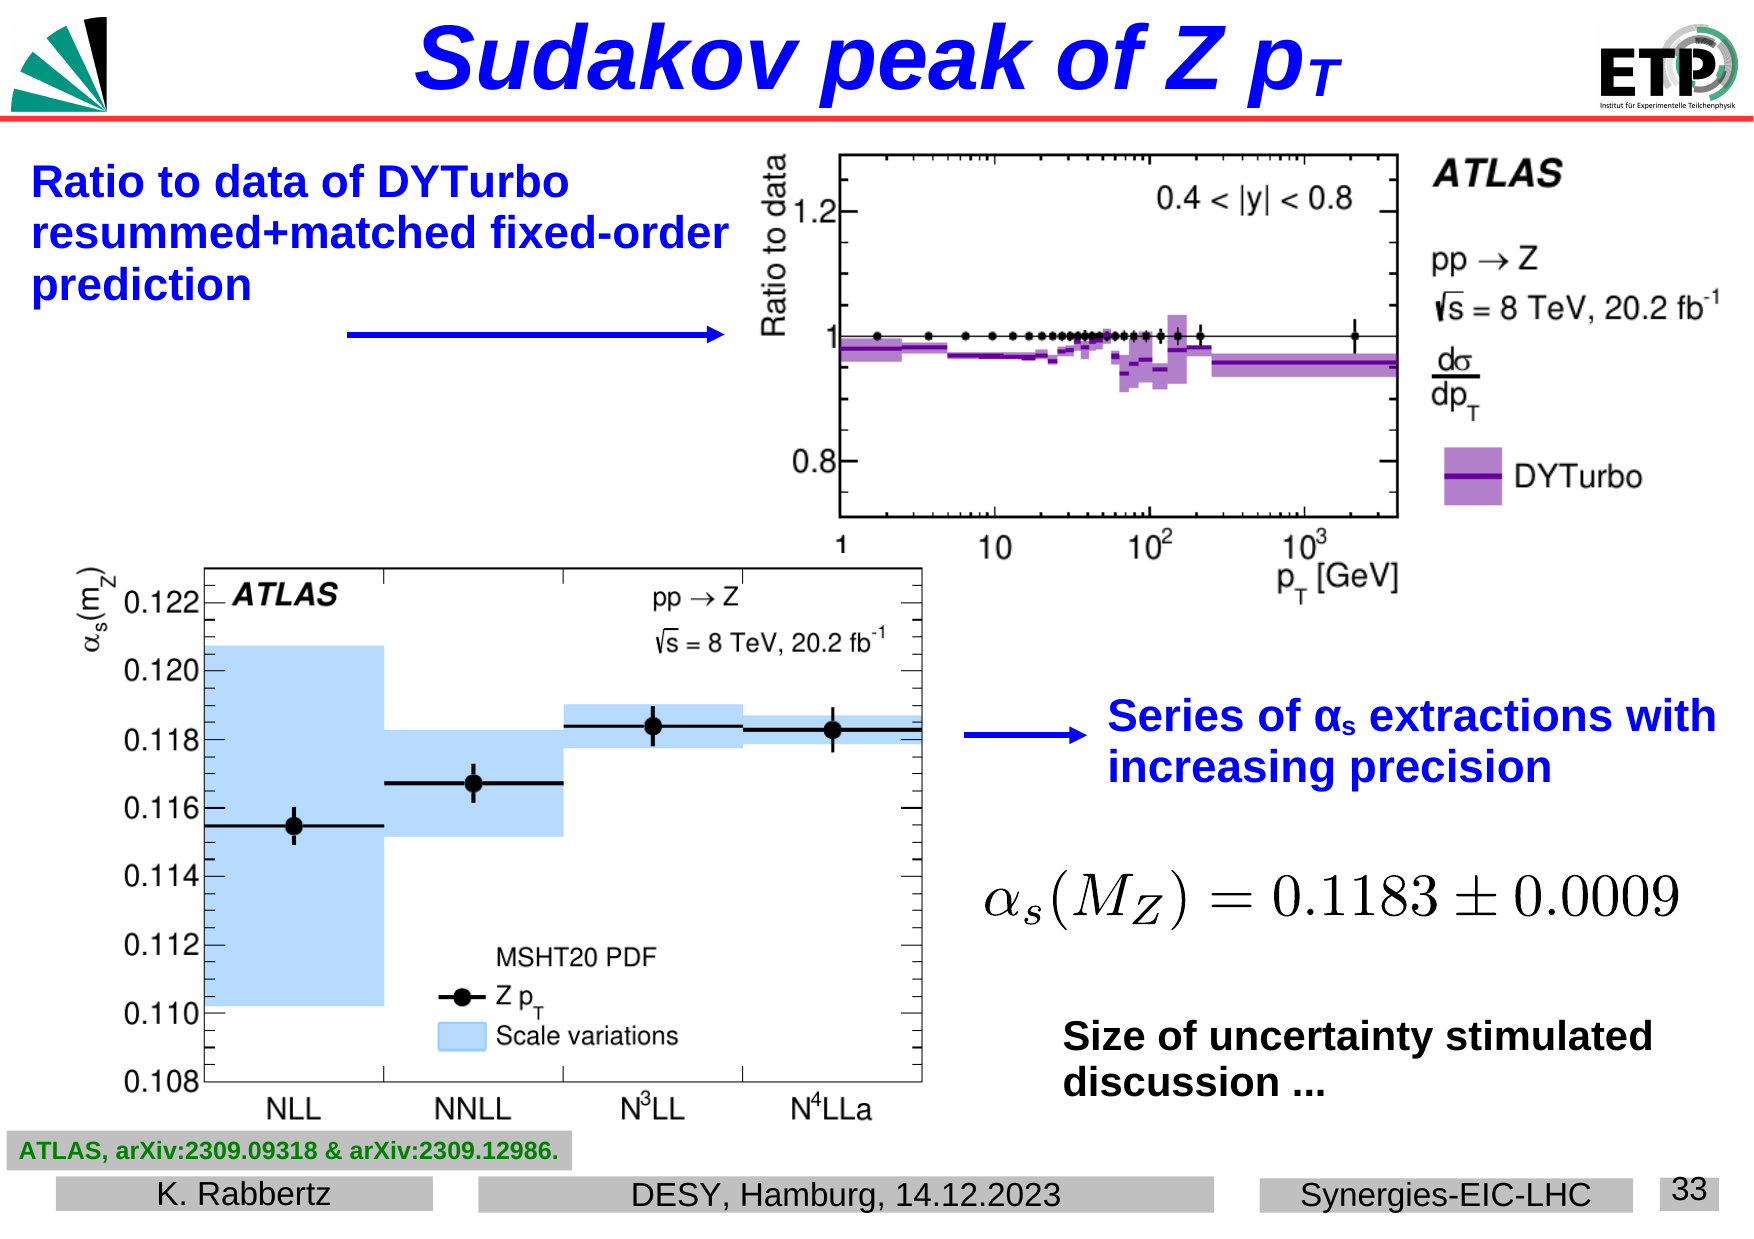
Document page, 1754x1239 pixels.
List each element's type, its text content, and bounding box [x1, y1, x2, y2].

text_box ATLAS, arXiv:2309.09318 & arXiv:2309.12986. [6, 1130, 573, 1171]
text_box Size of uncertainty stimulated discussion ... [1050, 1006, 1666, 1112]
text_box Series of αs extractions with increasing precision [1095, 683, 1730, 799]
picture [51, 122, 1739, 1139]
title Sudakov peak of Z pT [124, 0, 1630, 116]
picture [1630, 17, 1745, 112]
text_box Ratio to data of DYTurbo resummed+matched fixed-order prediction [18, 150, 742, 316]
picture [980, 867, 1684, 933]
picture [11, 17, 107, 113]
